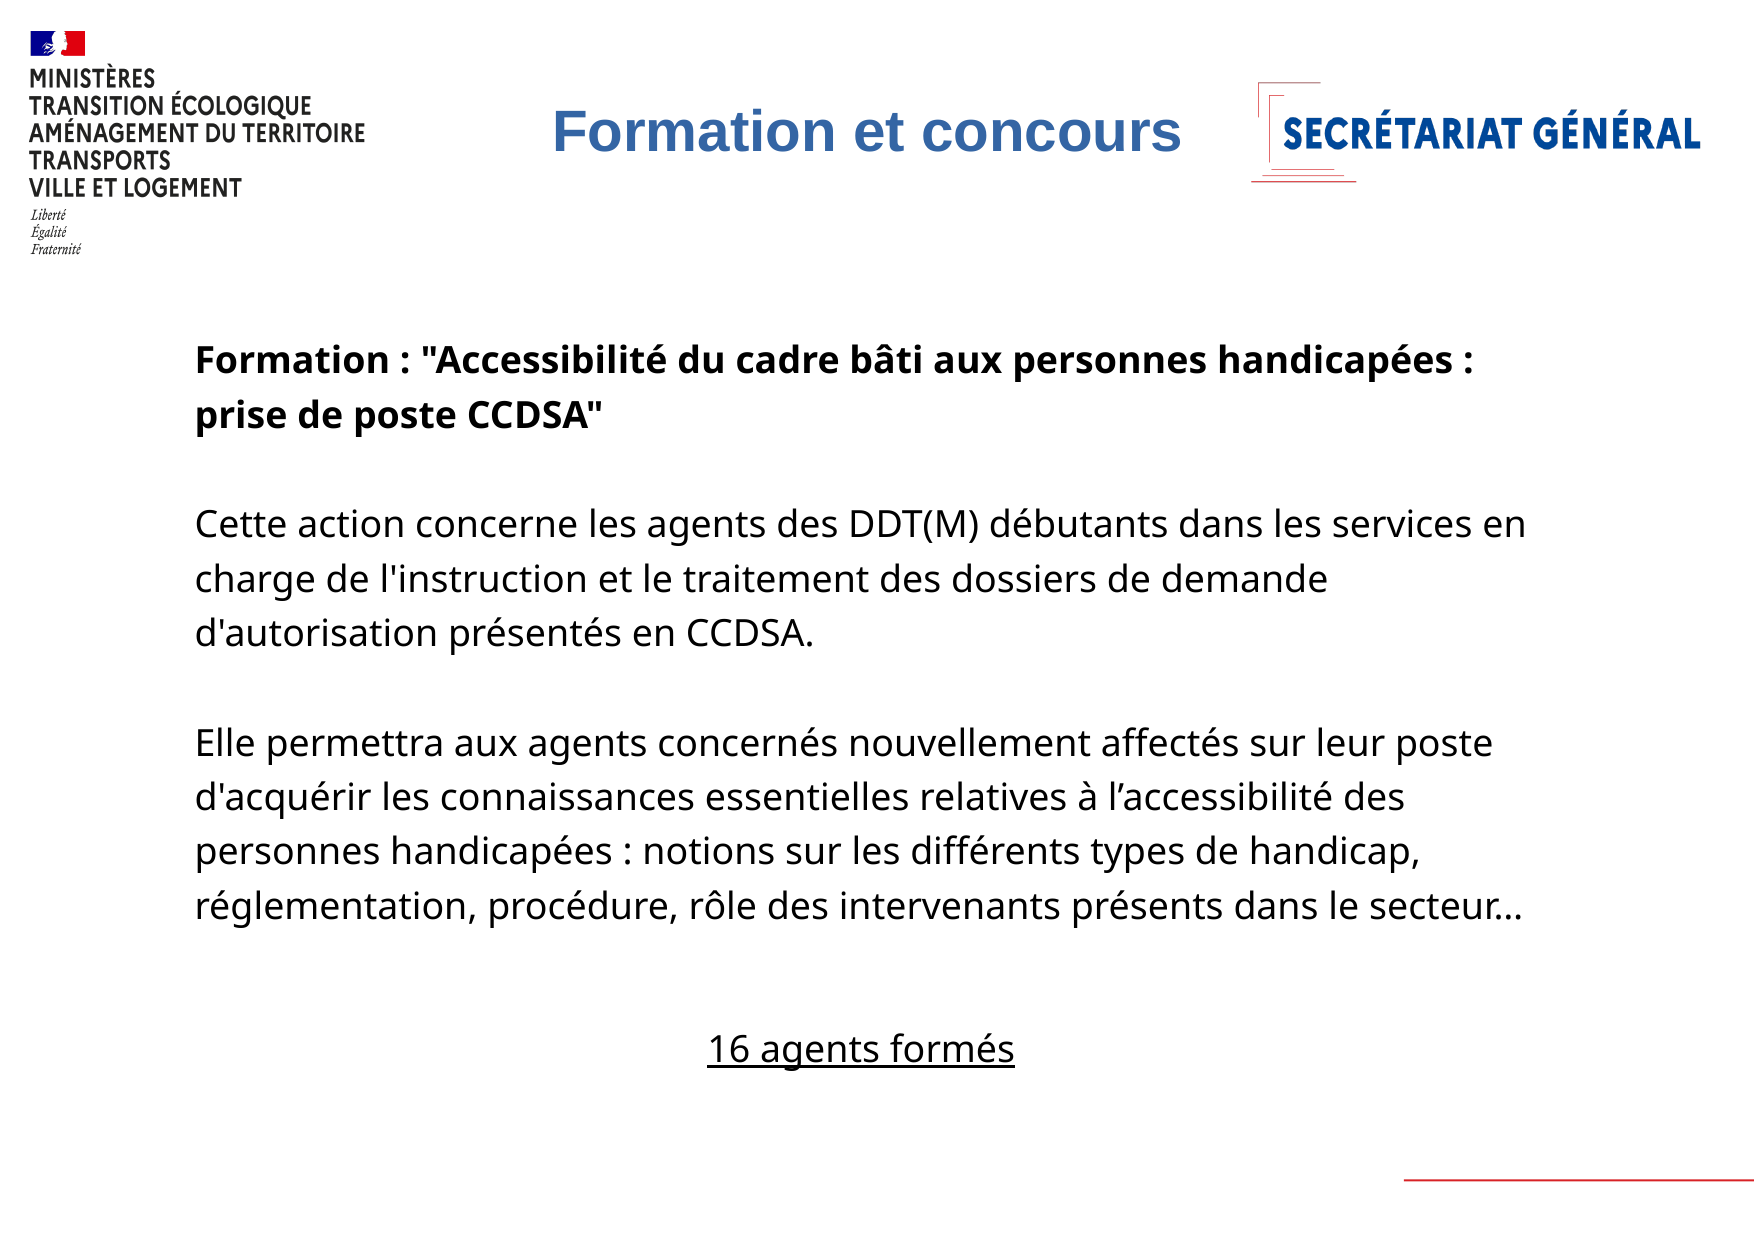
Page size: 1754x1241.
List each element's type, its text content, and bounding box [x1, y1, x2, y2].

picture [1230, 56, 1717, 204]
text_box Formation : "Accessibilité du cadre bâti aux personnes handicapées : prise de poste CCDSA" Cette action concerne les agents des DDT(M) débutants dans les services en charge de l'instruction et le traitement des dossiers de demande d'autorisation présentés en CCDSA. Elle permettra aux agents concernés nouvellement affectés sur leur poste d'acquérir les connaissances essentielles relatives à l’accessibilité des personnes handicapées : notions sur les différents types de handicap, réglementation, procédure, rôle des intervenants présents dans le secteur… 16 agents formés [179, 322, 1592, 1095]
picture [11, 6, 384, 279]
text_box Formation et concours [537, 91, 1206, 237]
